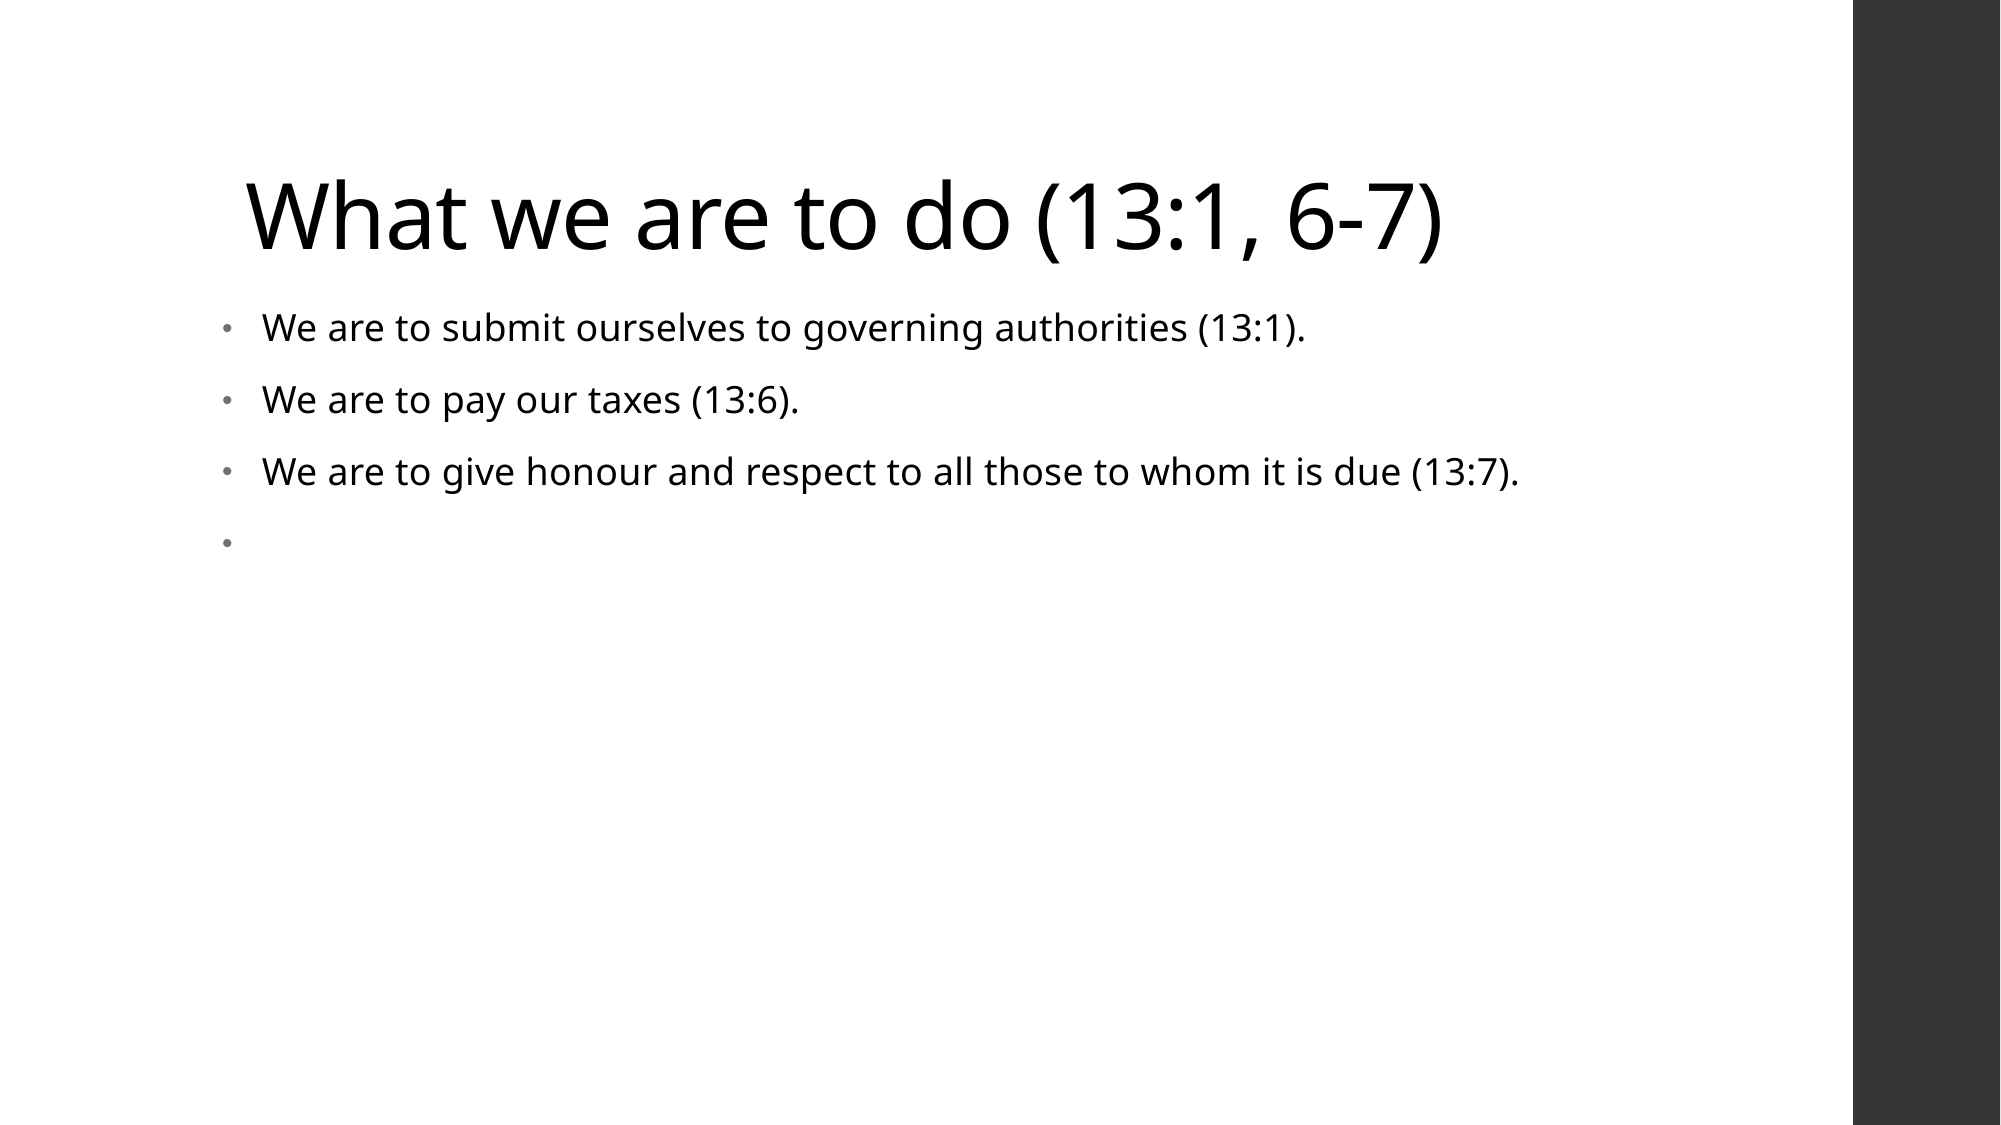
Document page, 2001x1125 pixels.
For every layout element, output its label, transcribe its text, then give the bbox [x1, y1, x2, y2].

title What we are to do (13:1, 6-7) [206, 60, 1797, 278]
list We are to submit ourselves to governing authorities (13:1). We are to pay our taxes (13:6). We are to give honour and respect to all those to whom it is due (13:7). [206, 299, 1617, 1014]
